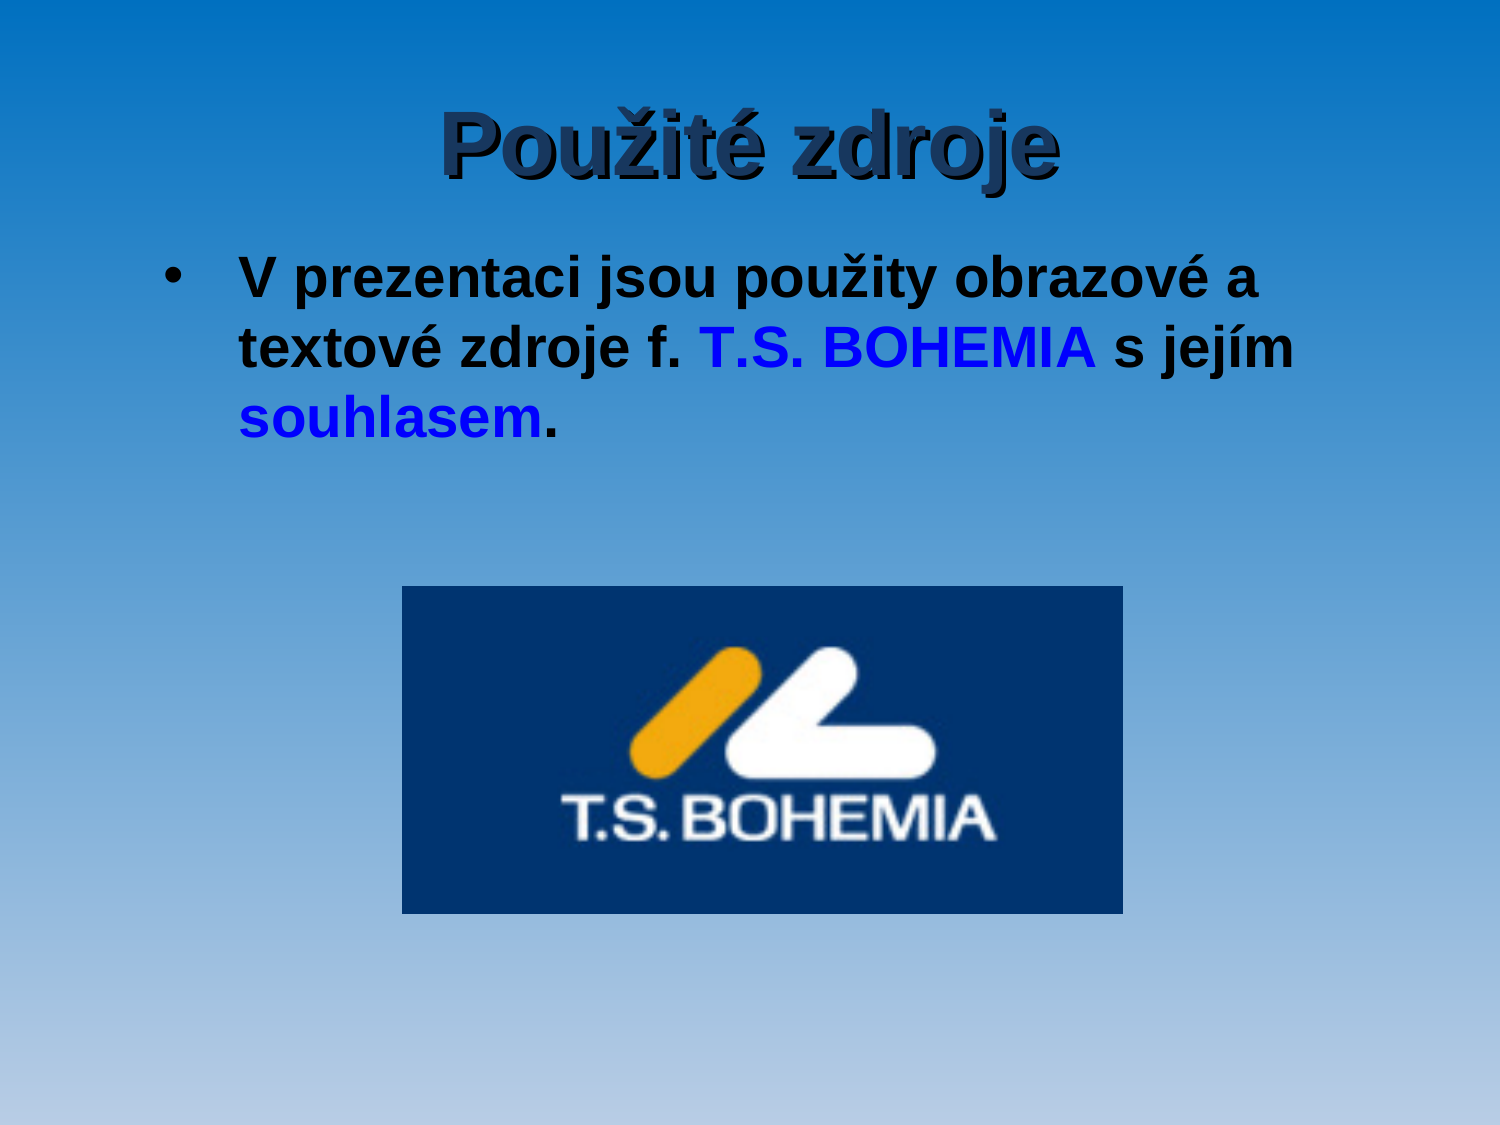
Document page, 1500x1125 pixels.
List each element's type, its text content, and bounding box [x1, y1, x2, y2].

text_box V prezentaci jsou použity obrazové a textové zdroje f. T.S. BOHEMIA s jejím souhlasem. [135, 231, 1365, 673]
picture [402, 586, 1123, 914]
title Použité zdroje [0, 45, 1500, 233]
